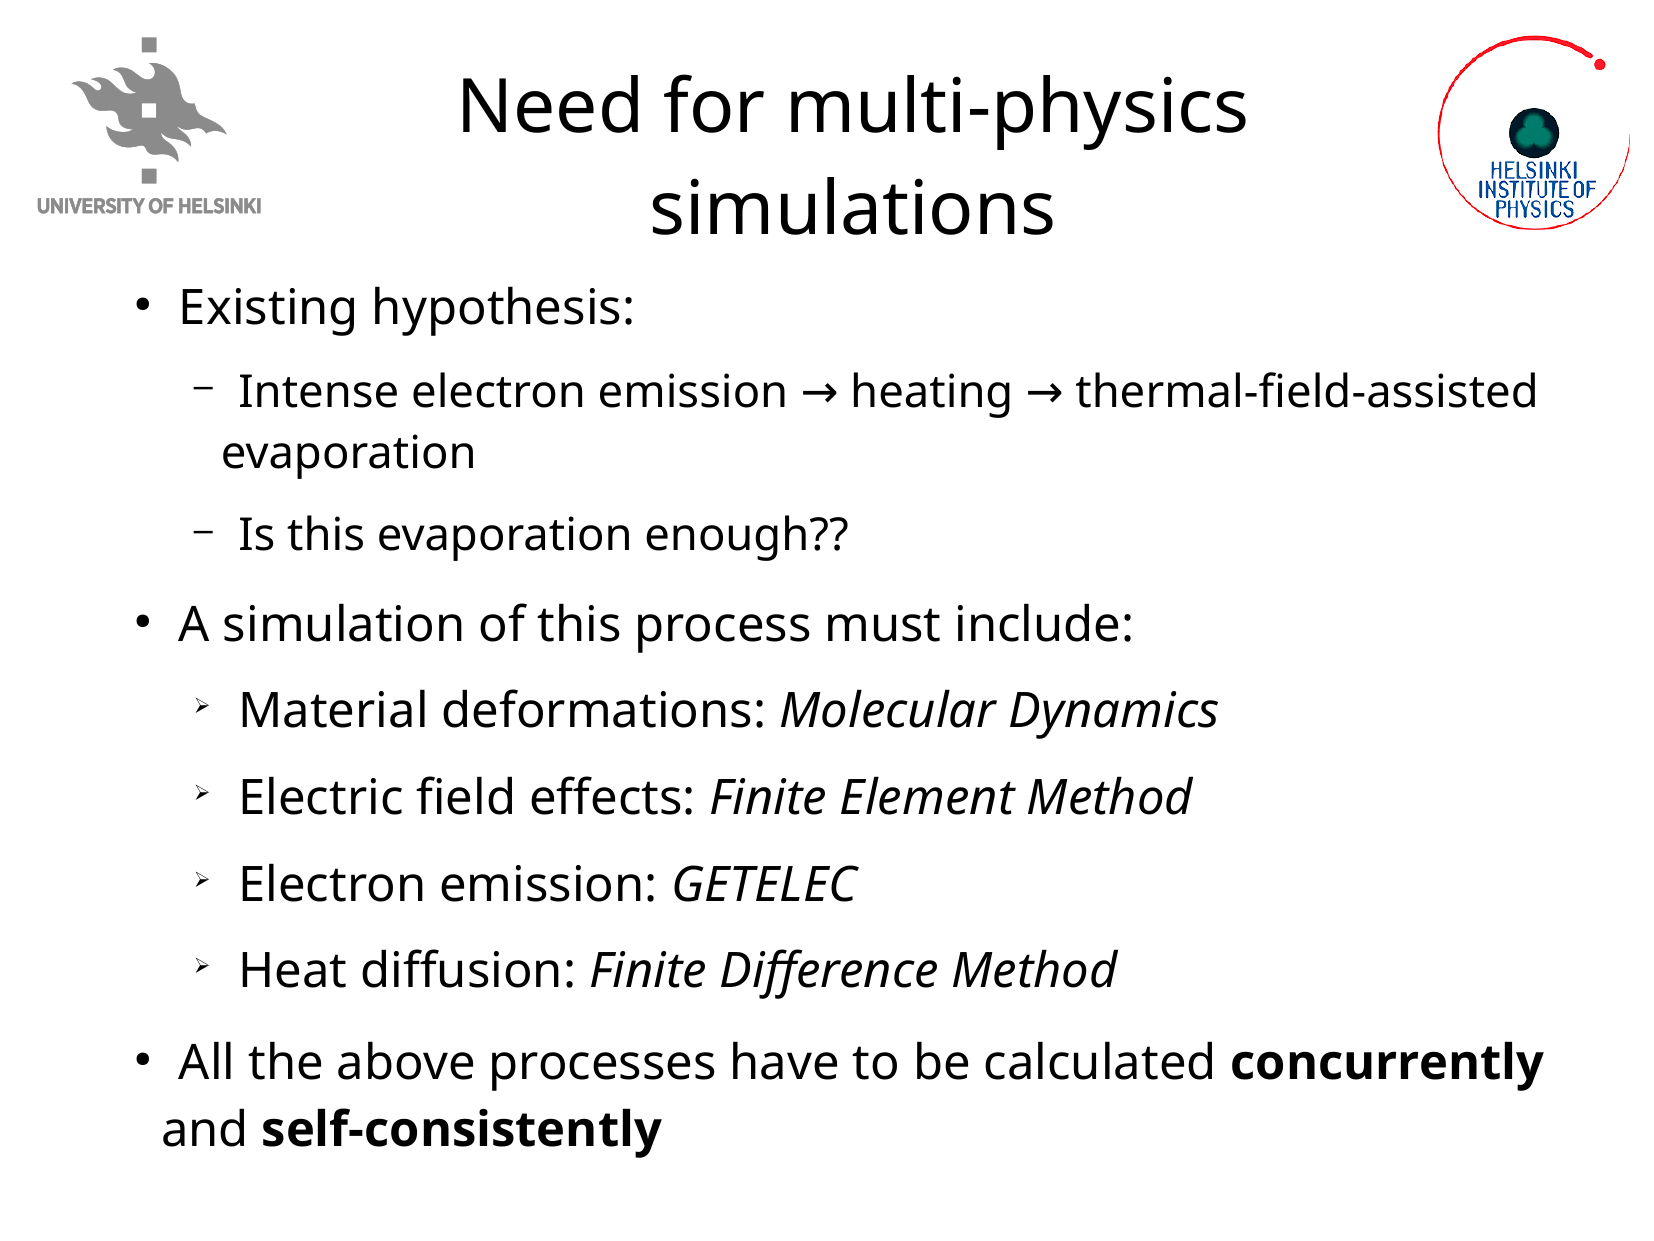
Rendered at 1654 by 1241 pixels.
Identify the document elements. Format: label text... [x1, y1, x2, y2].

picture [23, 23, 275, 229]
list Existing hypothesis: Intense electron emission → heating → thermal-field-assisted evaporation Is this evaporation enough?? A simulation of this process must include: Material deformations: Molecular Dynamics Electric field effects: Finite Element Method Electron emission: GETELEC Heat diffusion: Finite Difference Method All the above processes have to be calculated concurrently and self-consistently [35, 271, 1560, 1170]
picture [1437, 35, 1630, 230]
title Need for multi-physics simulations [274, 50, 1432, 259]
